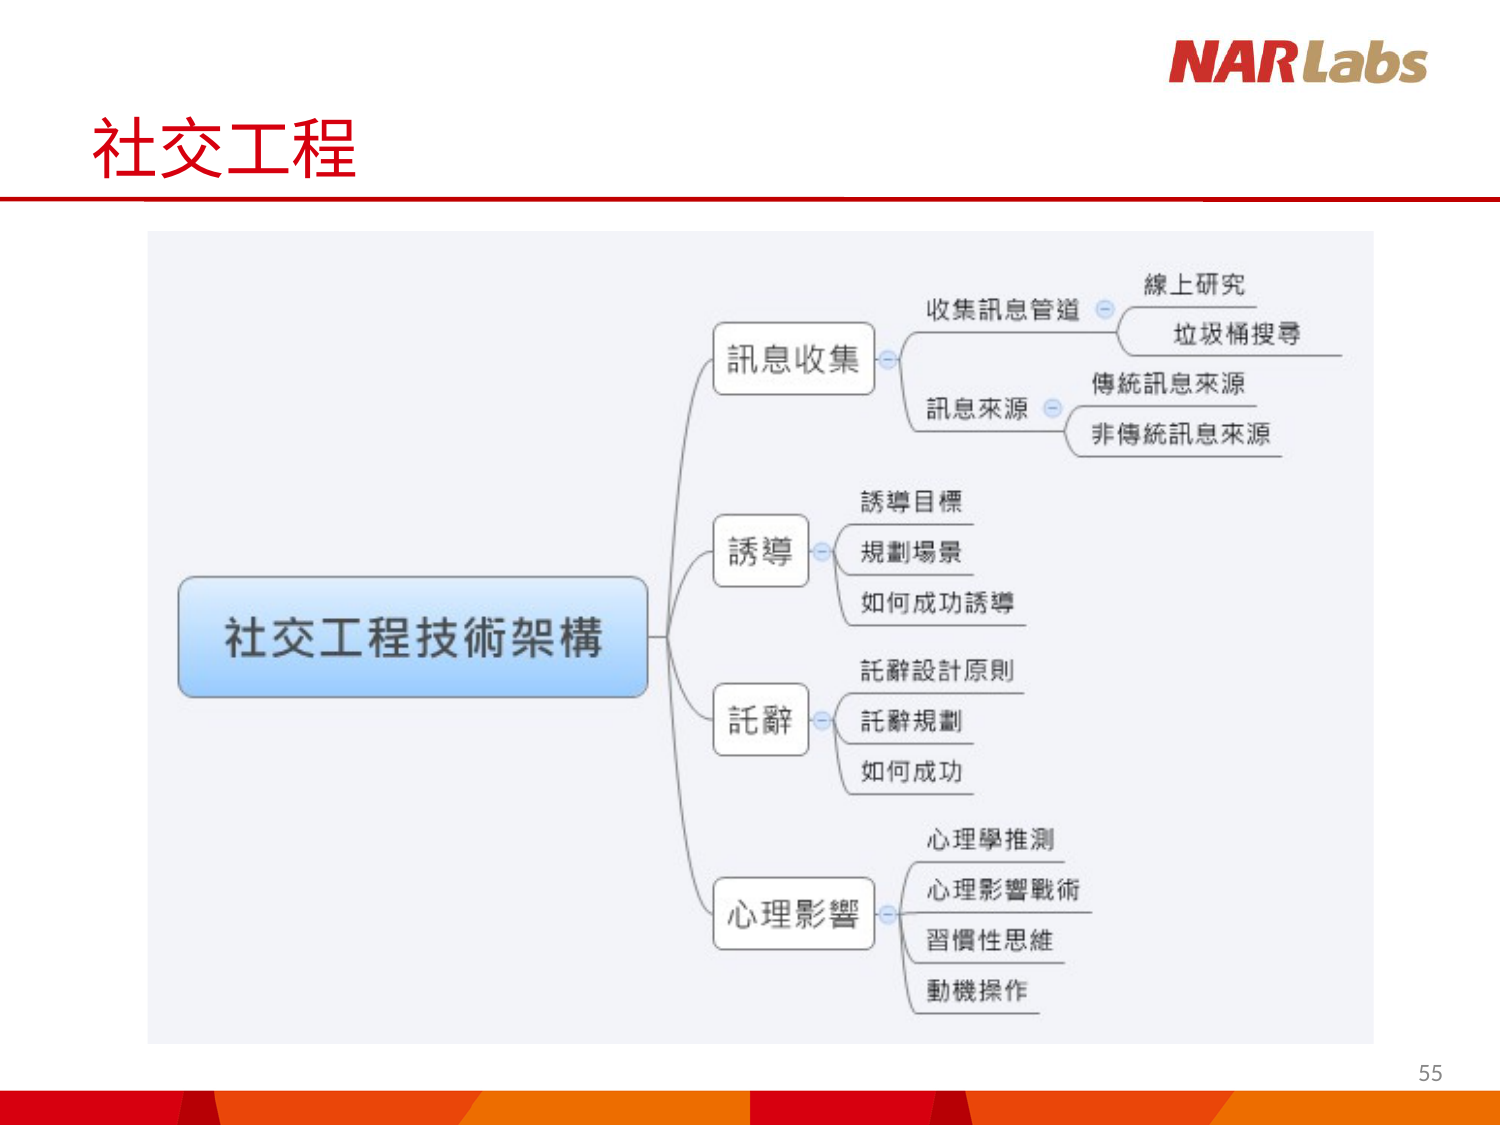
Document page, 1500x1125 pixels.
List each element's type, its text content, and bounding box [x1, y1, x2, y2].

text_box 51 [1414, 1056, 1448, 1090]
title 社交工程 [89, 107, 1411, 189]
text_box [148, 232, 1374, 1043]
